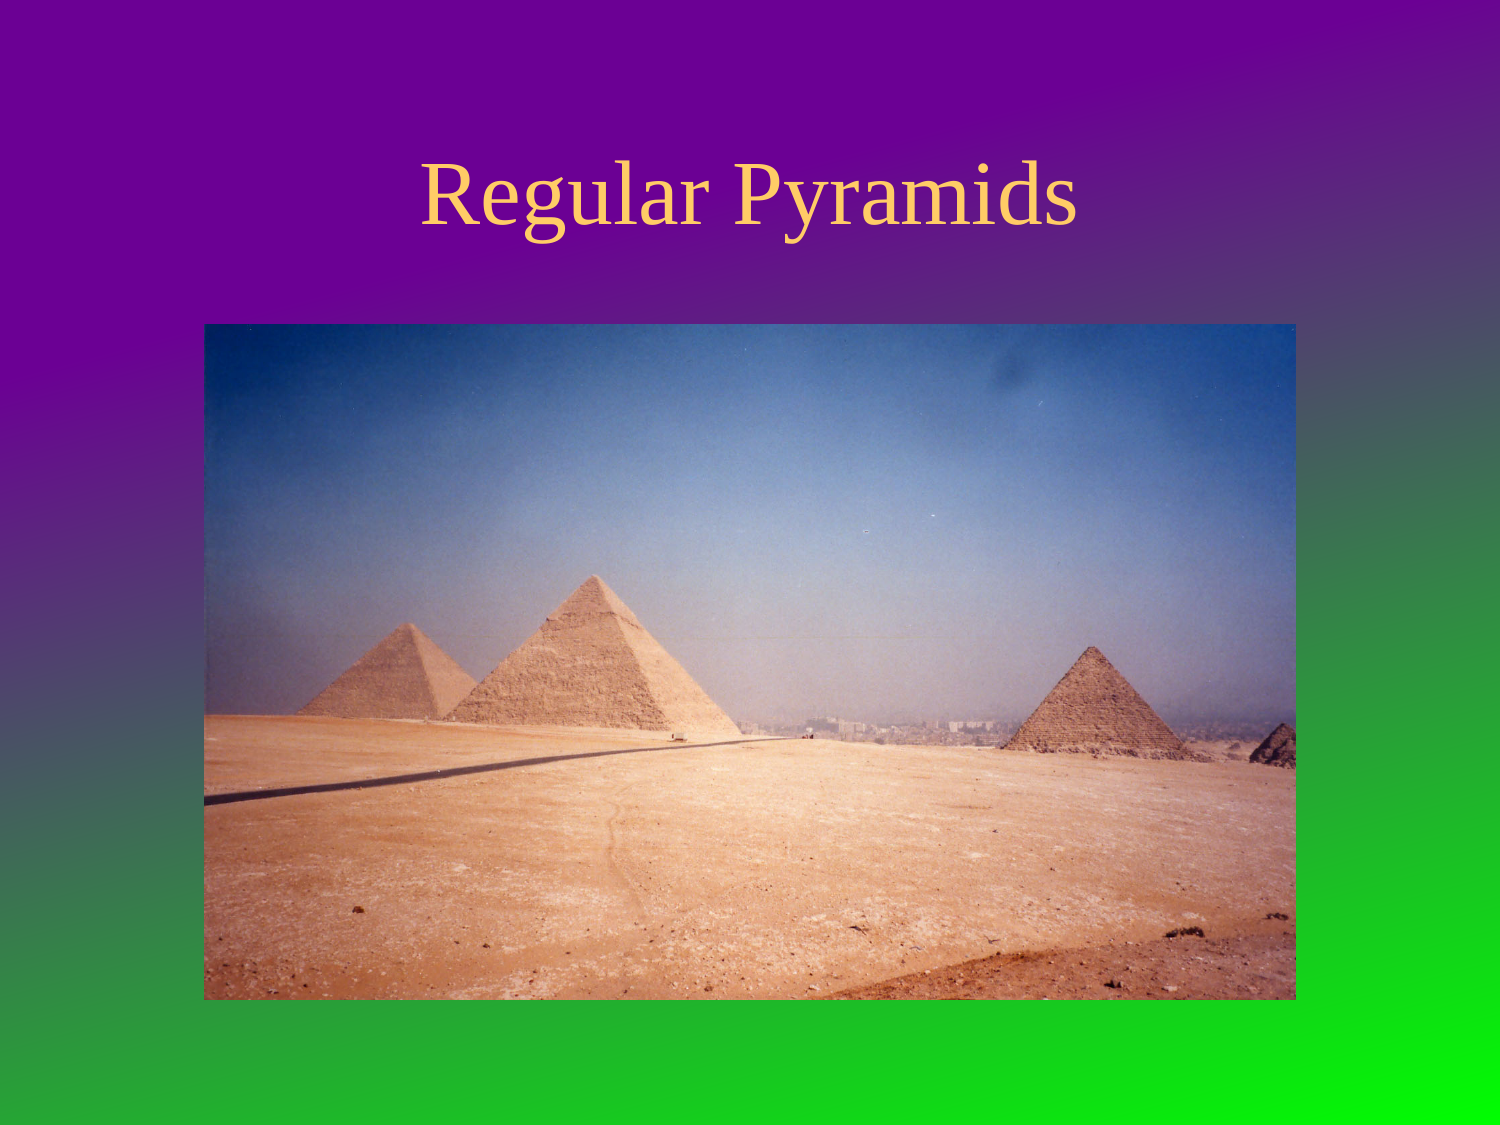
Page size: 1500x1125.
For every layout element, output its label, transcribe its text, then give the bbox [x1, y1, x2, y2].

picture [204, 324, 1296, 1000]
title Regular Pyramids [112, 99, 1388, 288]
